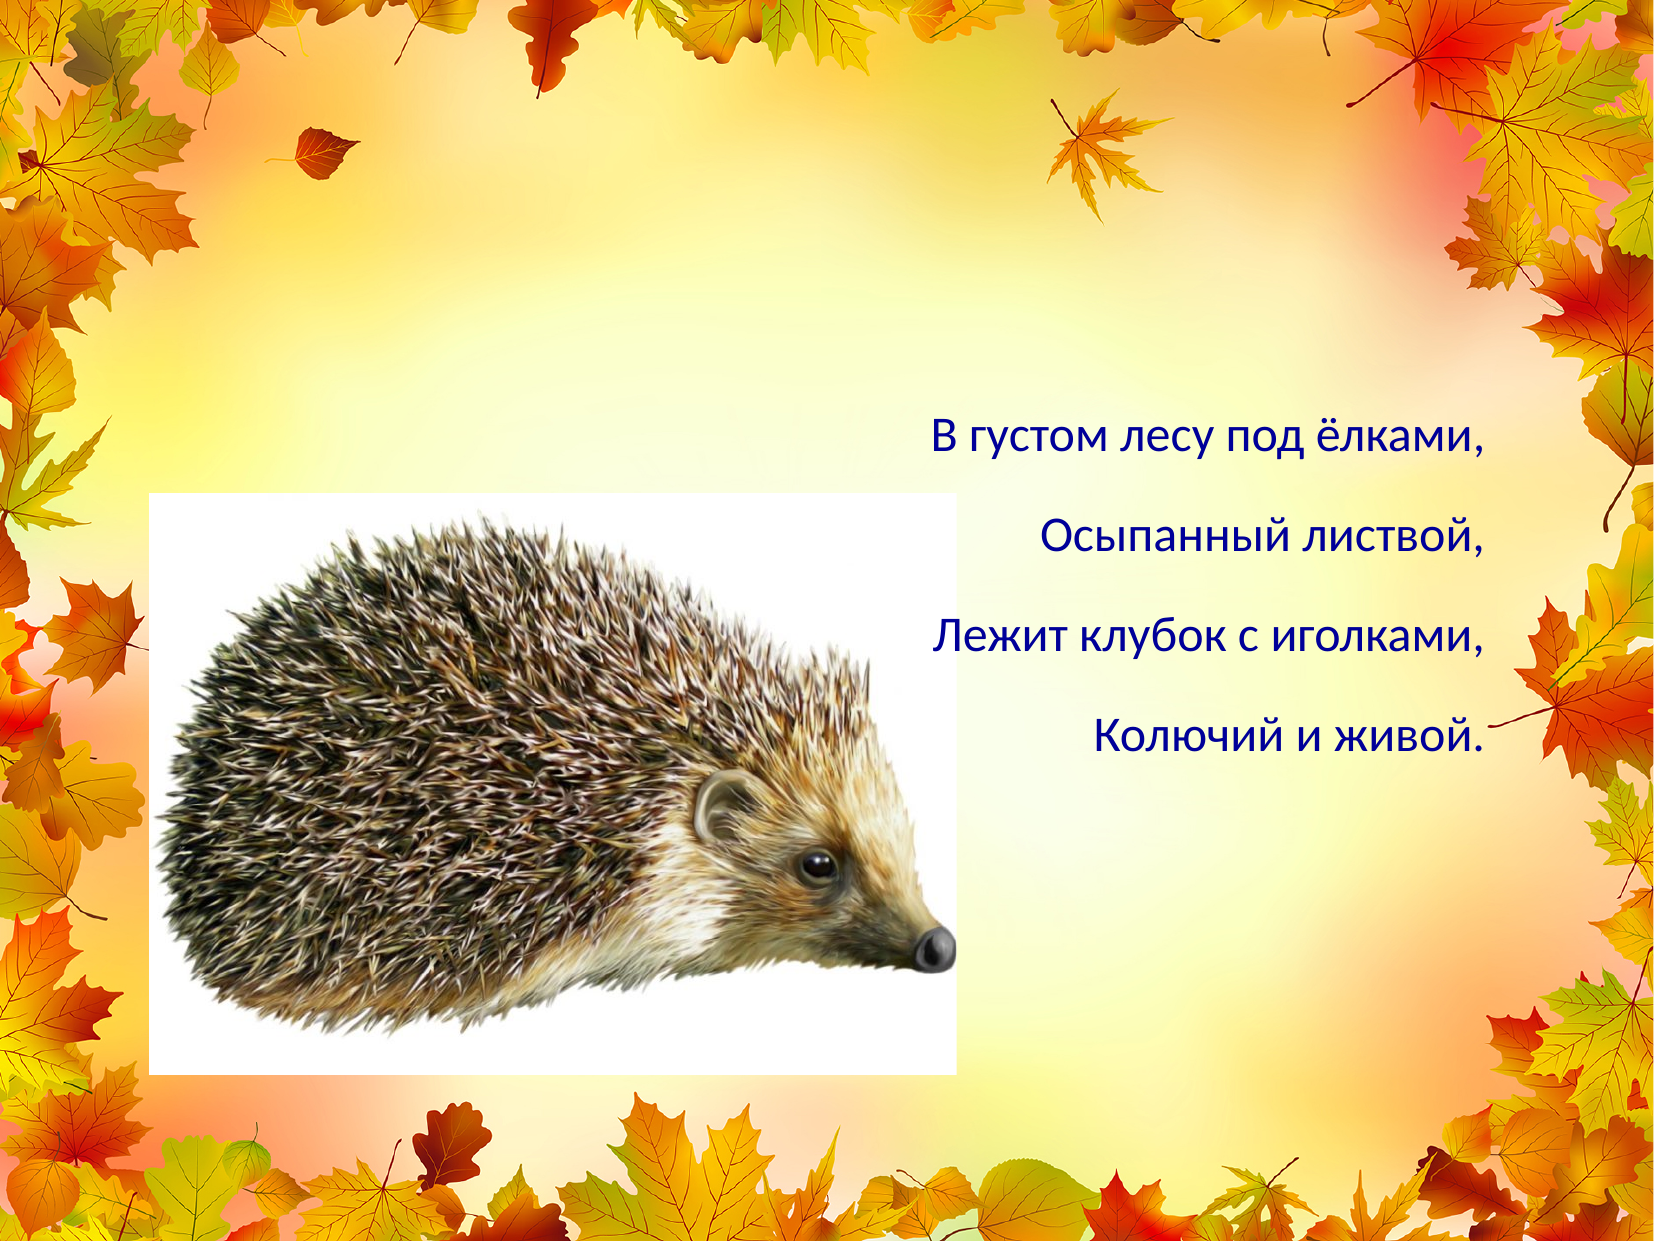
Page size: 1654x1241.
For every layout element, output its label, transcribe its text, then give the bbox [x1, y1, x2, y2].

text_box [113, 433, 957, 1075]
text_box В густом лесу под ёлками, Осыпанный листвой, Лежит клубок с иголками, Колючий и живой. [909, 406, 1501, 849]
picture [0, 0, 1654, 1241]
